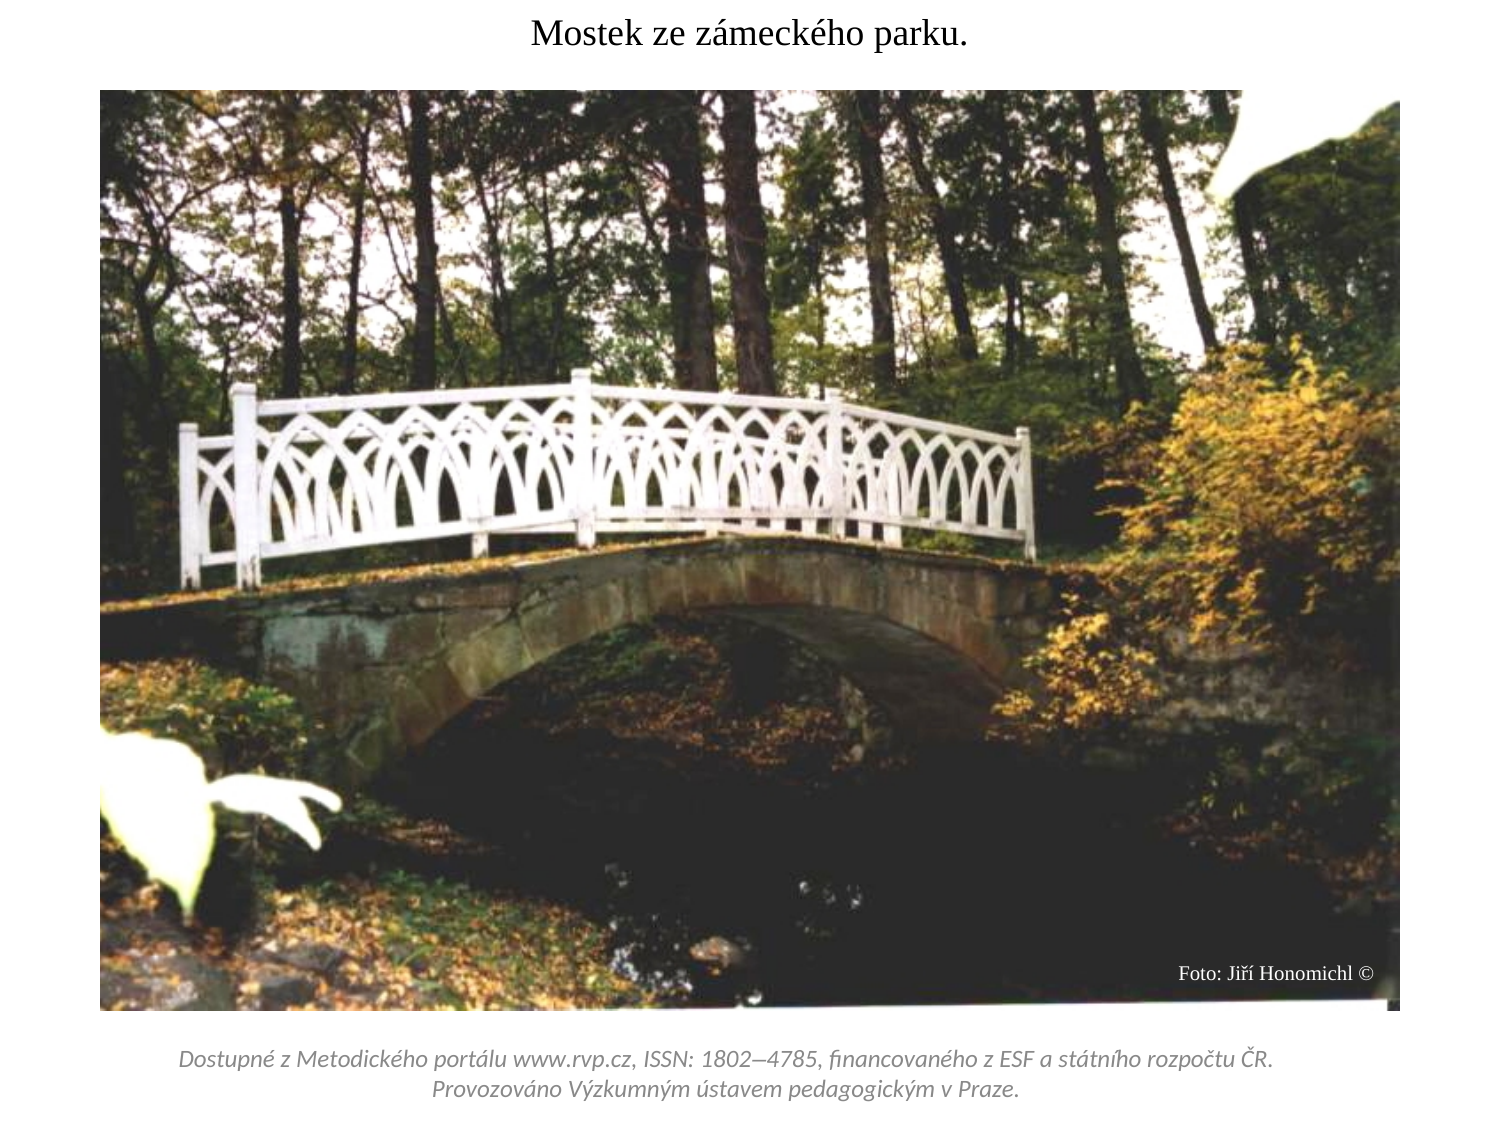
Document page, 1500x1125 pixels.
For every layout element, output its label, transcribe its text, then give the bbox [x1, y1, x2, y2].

text_box Dostupné z Metodického portálu www.rvp.cz, ISSN: 1802–4785, financovaného z ESF a státního rozpočtu ČR. Provozováno Výzkumným ústavem pedagogickým v Praze. [105, 1042, 1348, 1103]
text_box Mostek ze zámeckého parku. [0, 0, 1500, 61]
text_box Foto: Jiří Honomichl © [1163, 952, 1396, 993]
picture [100, 90, 1400, 1011]
